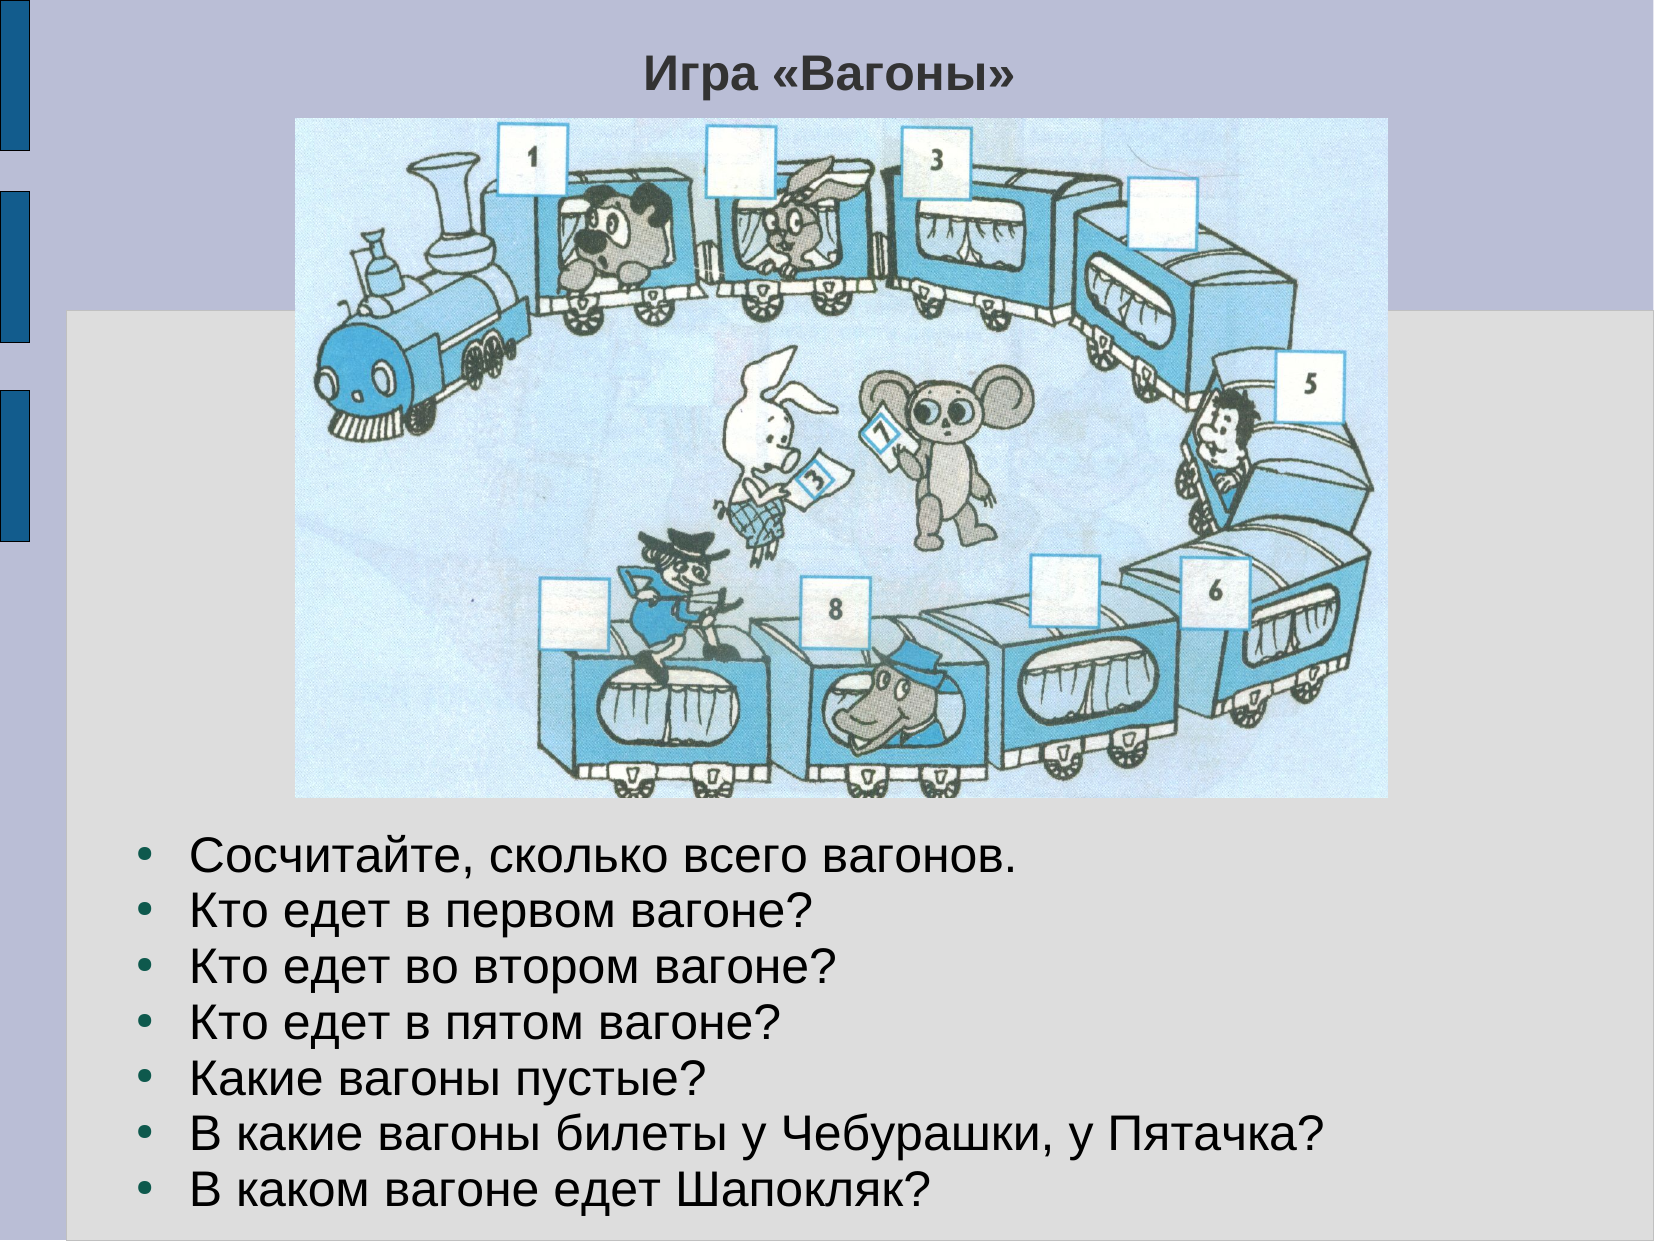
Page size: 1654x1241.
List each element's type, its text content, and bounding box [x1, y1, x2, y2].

list Сосчитайте, сколько всего вагонов. Кто едет в первом вагоне? Кто едет во втором вагоне? Кто едет в пятом вагоне? Какие вагоны пустые? В какие вагоны билеты у Чебурашки, у Пятачка? В каком вагоне едет Шапокляк? [118, 826, 1531, 1218]
picture [295, 118, 1388, 798]
title Игра «Вагоны» [123, 29, 1536, 116]
